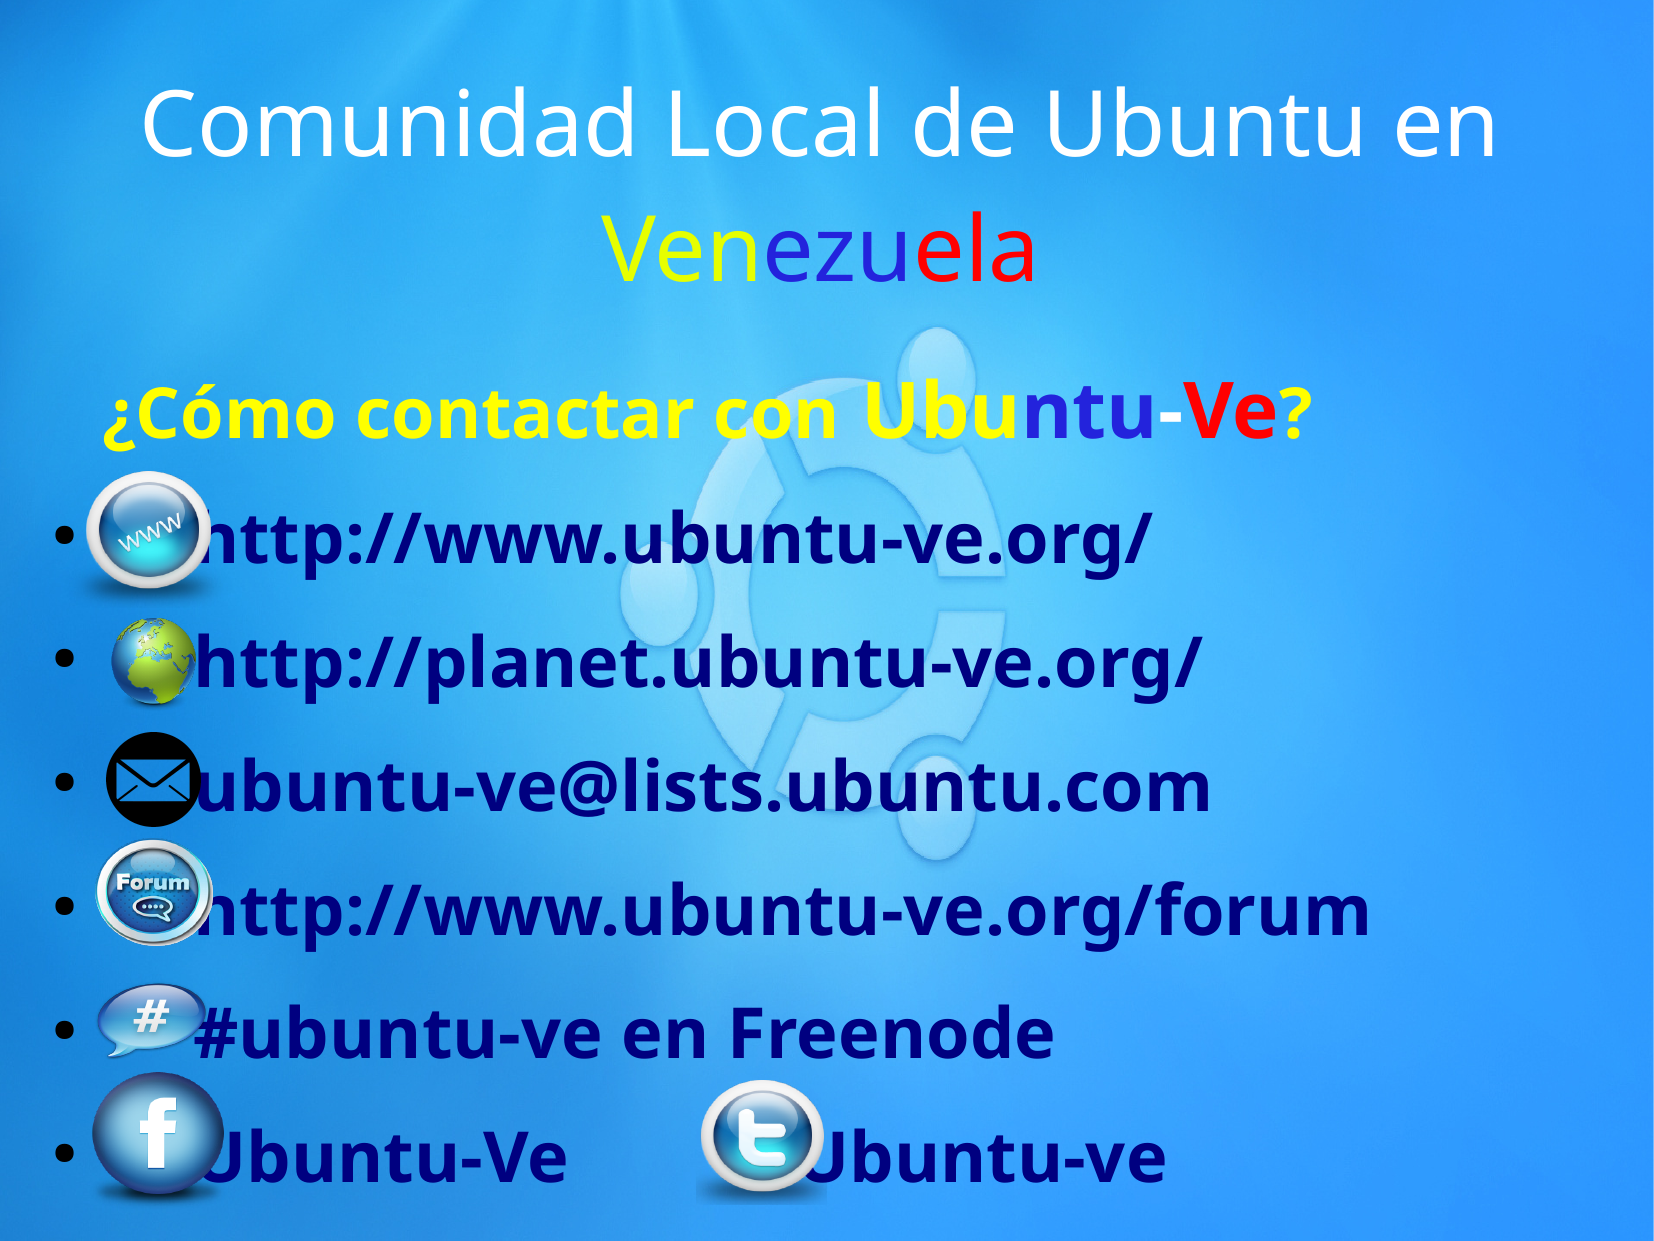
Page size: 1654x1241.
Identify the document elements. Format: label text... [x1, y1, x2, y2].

list ¿Cómo contactar con Ubuntu-Ve? http://www.ubuntu-ve.org/ http://planet.ubuntu-ve.org/ ubuntu-ve@lists.ubuntu.com http://www.ubuntu-ve.org/forum #ubuntu-ve en Freenode Ubuntu-Ve @Ubuntu-ve [35, 354, 1630, 1210]
title Comunidad Local de Ubuntu en Venezuela [11, 11, 1630, 355]
picture [0, 0, 1654, 1241]
